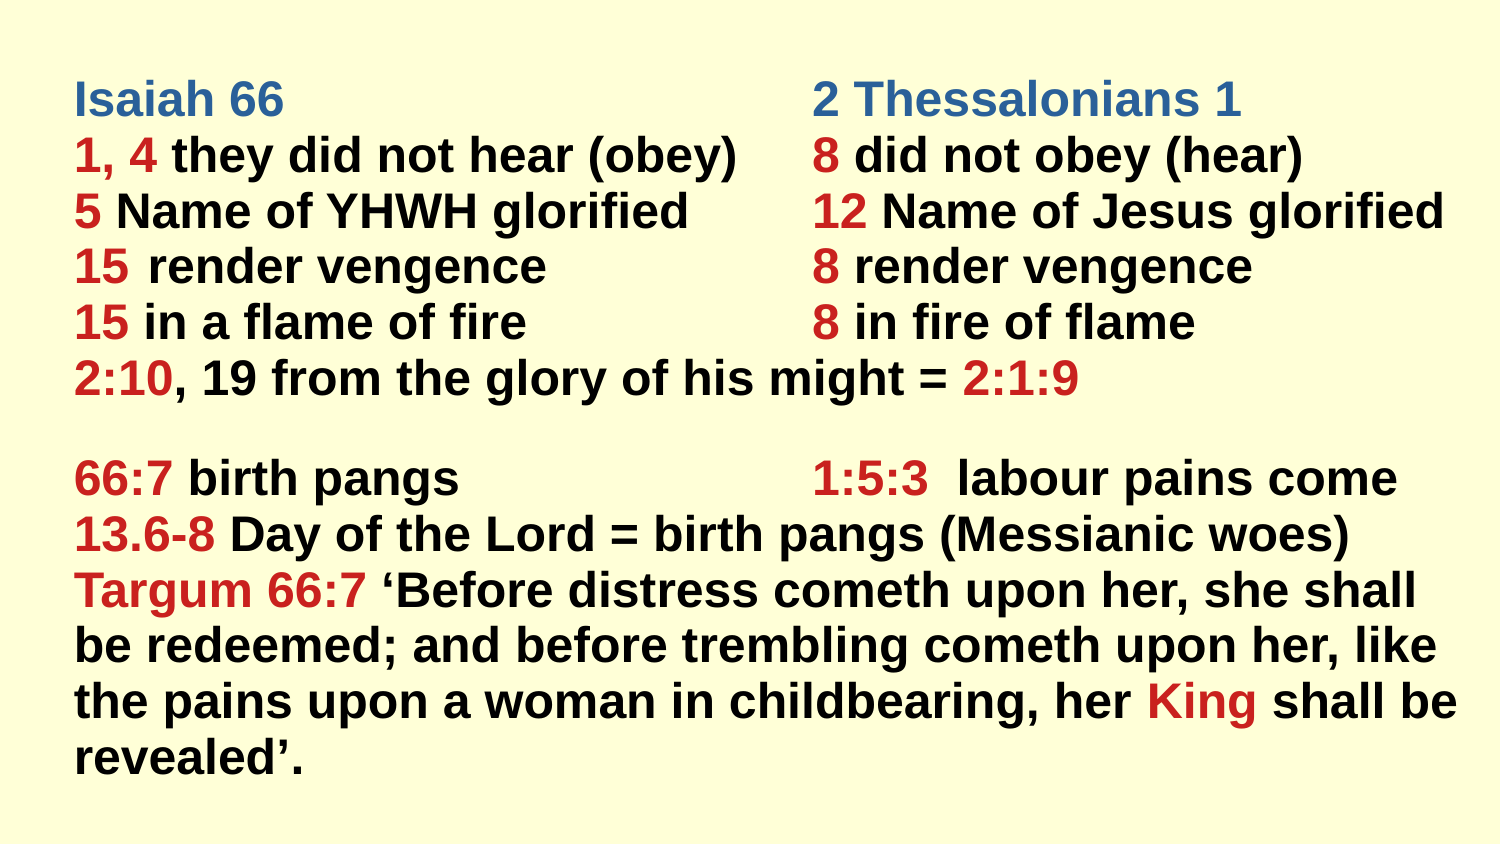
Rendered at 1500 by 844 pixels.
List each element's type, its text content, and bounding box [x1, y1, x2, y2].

text_box Isaiah 66 2 Thessalonians 1 1, 4 they did not hear (obey) 8 did not obey (hear) 5 Name of YHWH glorified 12 Name of Jesus glorified 15 render vengence 8 render vengence 15 in a flame of fire 8 in fire of flame 2:10, 19 from the glory of his might = 2:1:9 [59, 64, 1477, 414]
text_box 66:7 birth pangs 1:5:3 labour pains come 13.6-8 Day of the Lord = birth pangs (Messianic woes) Targum 66:7 ‘Before distress cometh upon her, she shall be redeemed; and before trembling cometh upon her, like the pains upon a woman in childbearing, her King shall be revealed’. [59, 442, 1477, 793]
